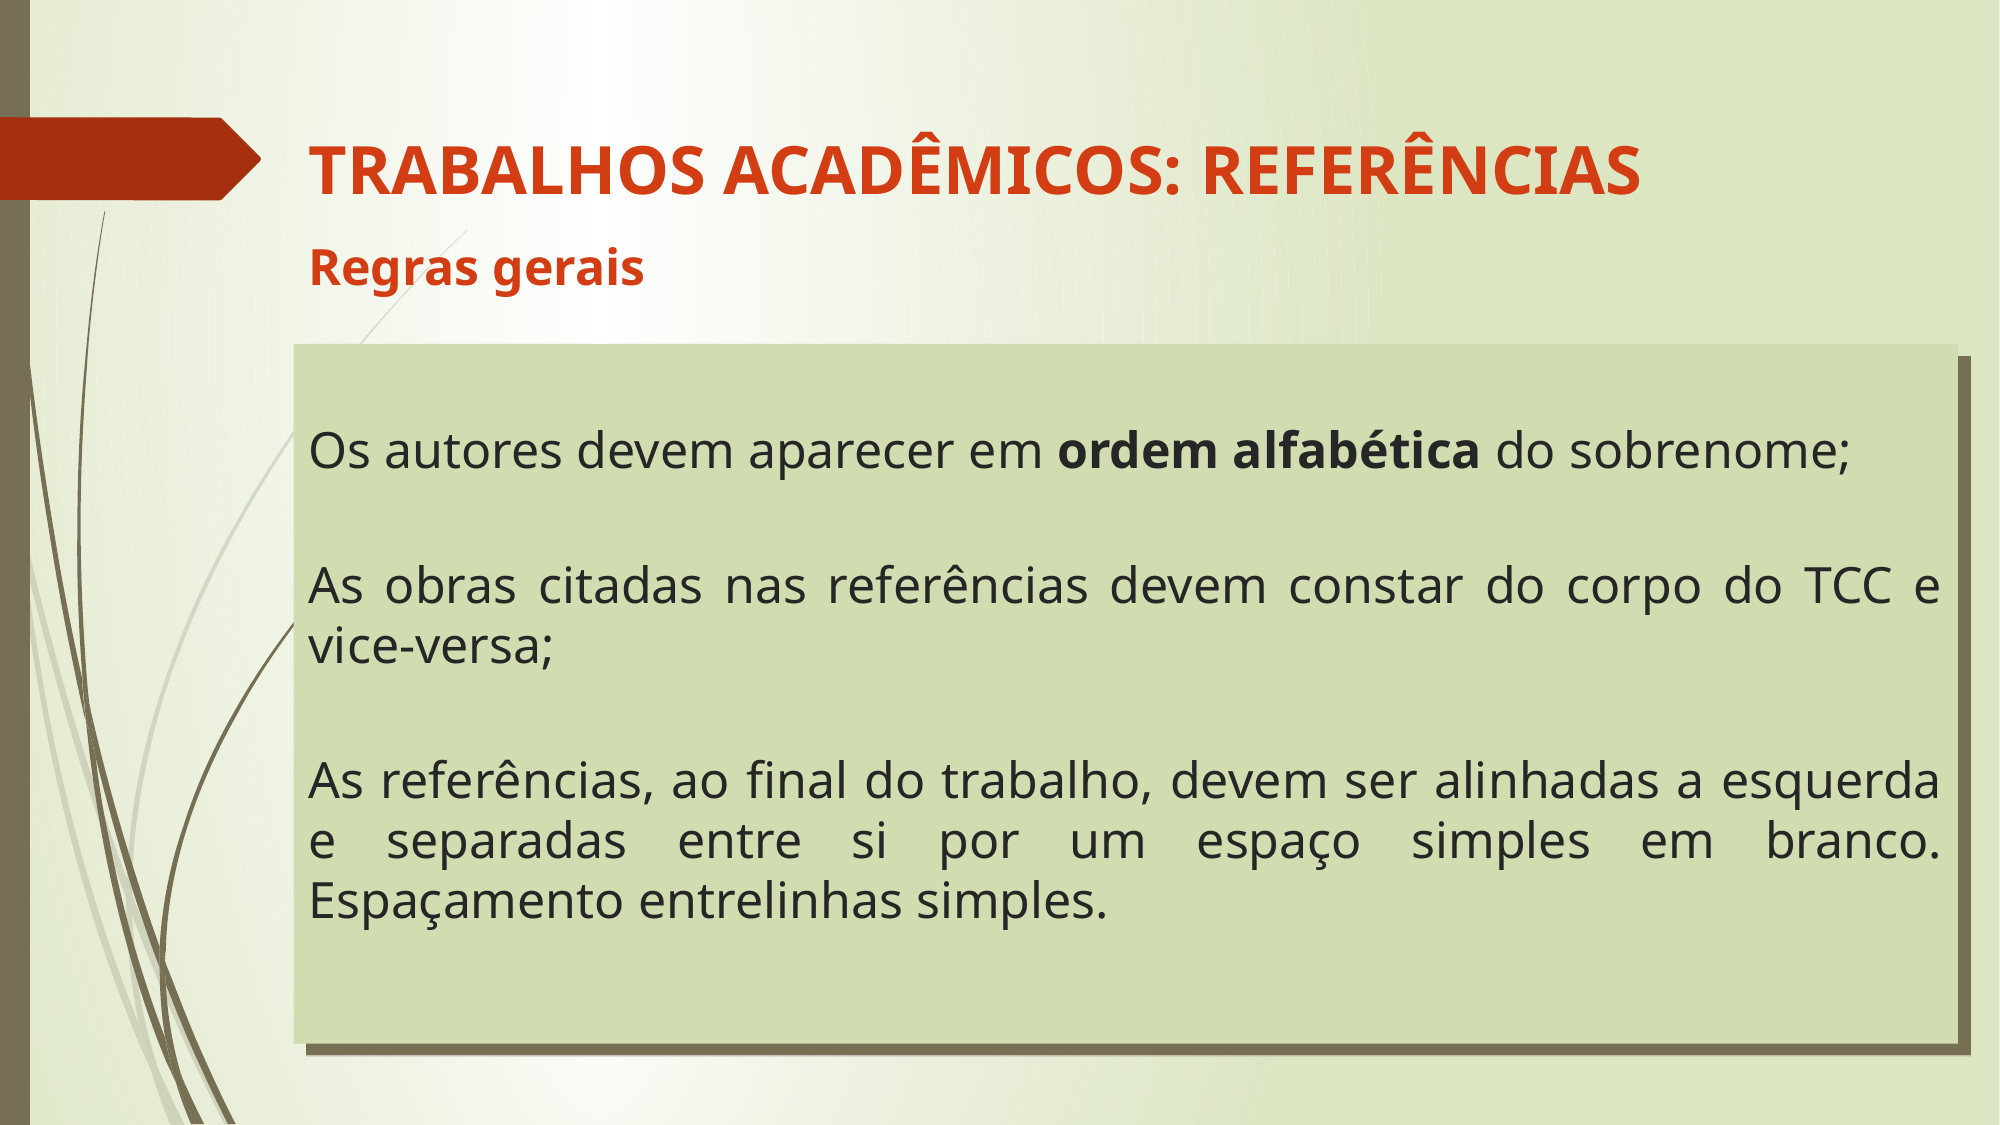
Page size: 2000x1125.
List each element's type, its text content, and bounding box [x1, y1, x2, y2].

text_box Regras gerais [293, 228, 1872, 330]
list Os autores devem aparecer em ordem alfabética do sobrenome; As obras citadas nas referências devem constar do corpo do TCC e vice-versa; As referências, ao final do trabalho, devem ser alinhadas a esquerda e separadas entre si por um espaço simples em branco. Espaçamento entrelinhas simples. [293, 343, 1958, 1044]
text_box TRABALHOS ACADÊMICOS: REFERÊNCIAS [293, 120, 1937, 233]
